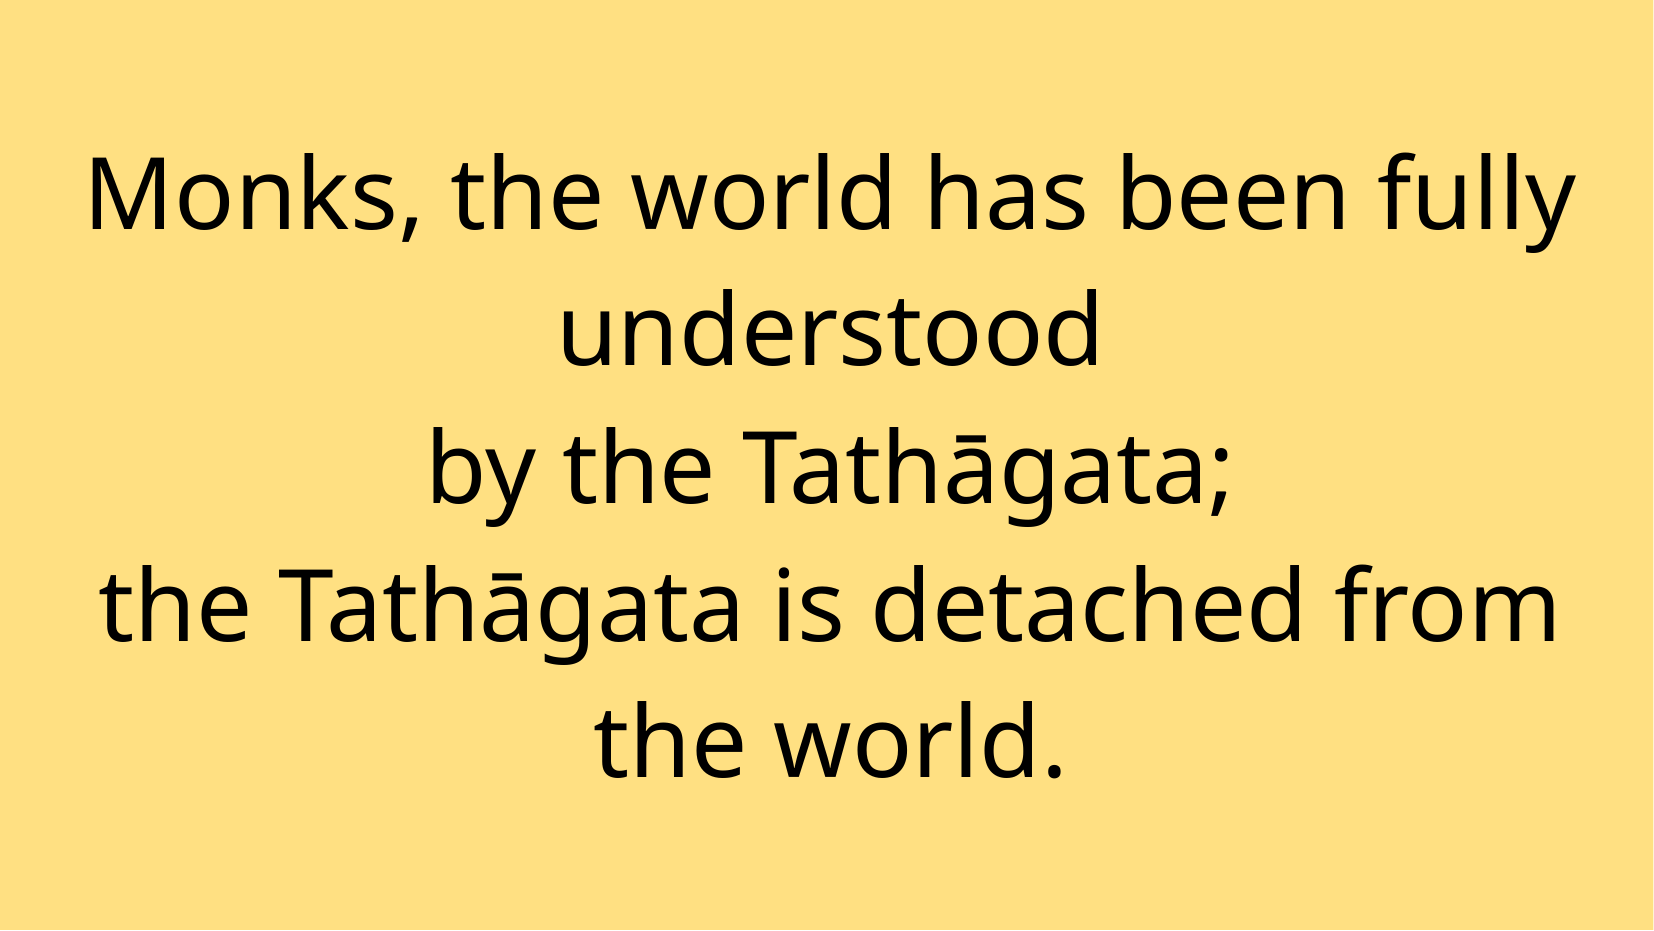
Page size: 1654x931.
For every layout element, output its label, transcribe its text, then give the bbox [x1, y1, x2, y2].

subtitle Monks, the world has been fully understood by the Tathāgata; the Tathāgata is detached from the world. [76, 0, 1586, 931]
